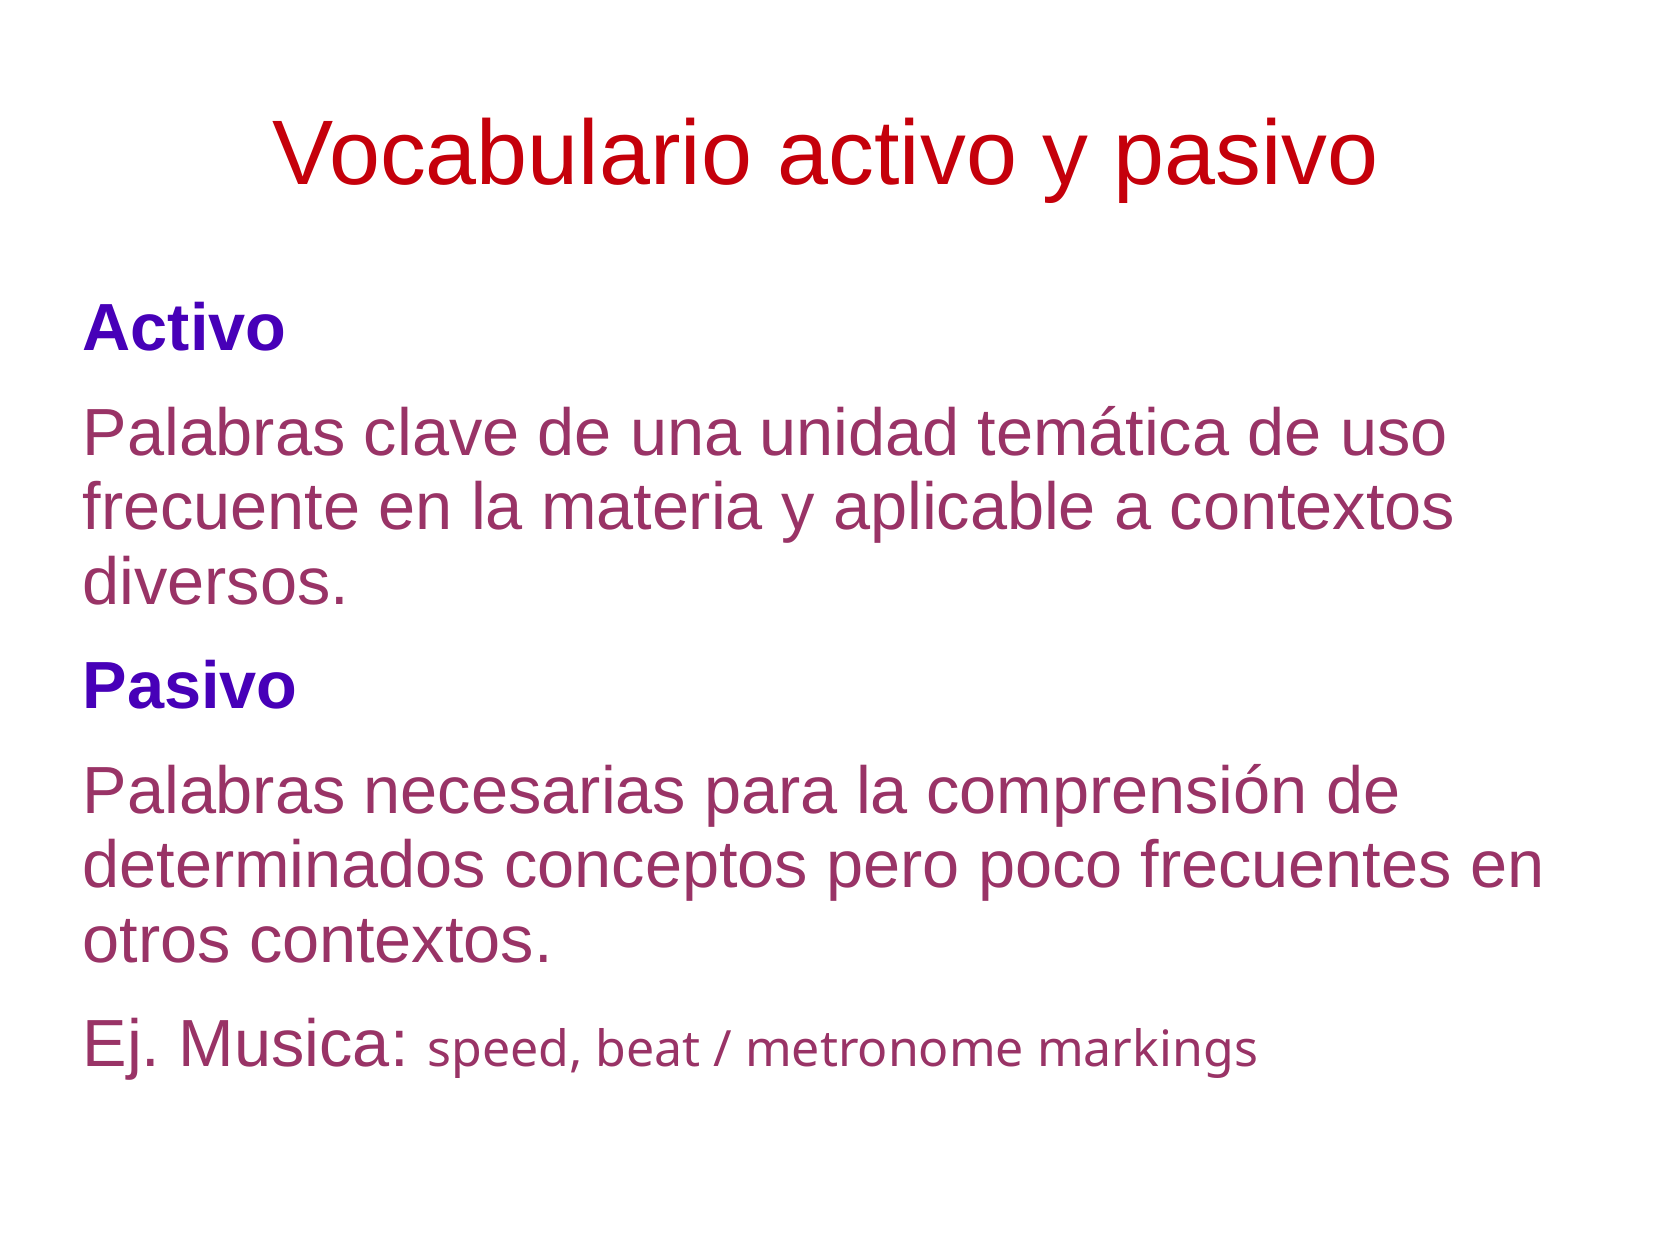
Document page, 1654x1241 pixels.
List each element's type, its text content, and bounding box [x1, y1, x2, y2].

list Activo Palabras clave de una unidad temática de uso frecuente en la materia y aplicable a contextos diversos. Pasivo Palabras necesarias para la comprensión de determinados conceptos pero poco frecuentes en otros contextos. Ej. Musica: speed, beat / metronome markings [82, 290, 1571, 1094]
title Vocabulario activo y pasivo [82, 56, 1571, 250]
